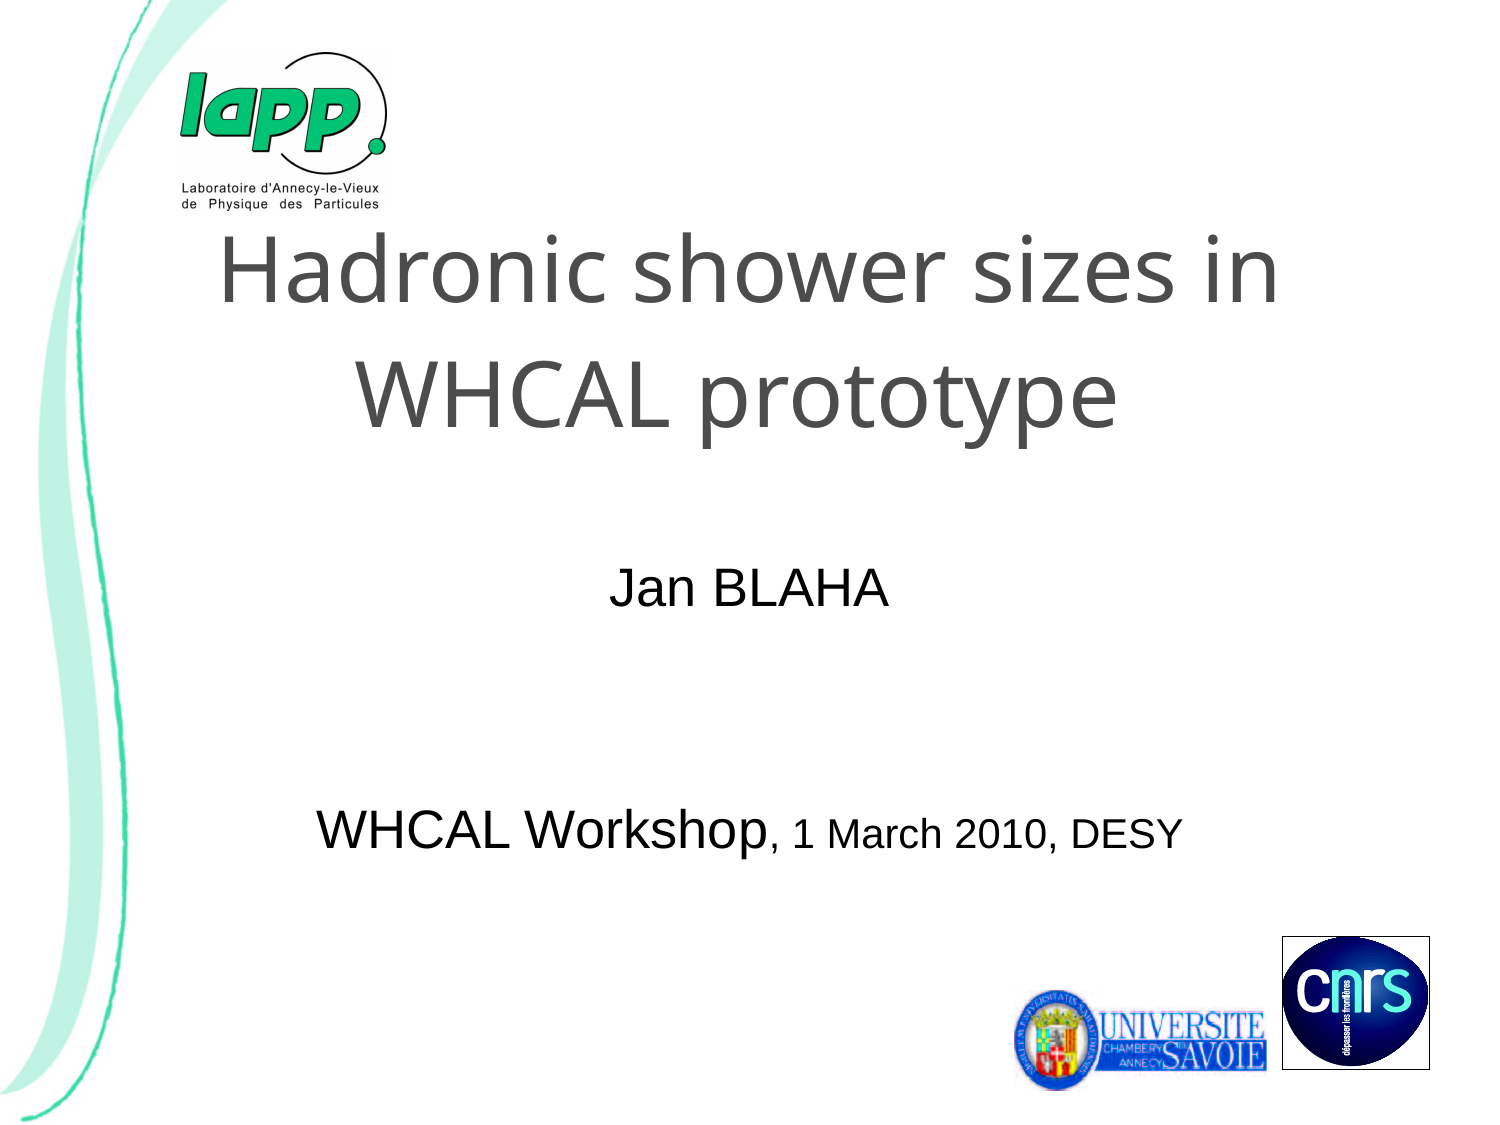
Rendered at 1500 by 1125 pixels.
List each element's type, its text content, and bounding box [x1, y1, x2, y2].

title Hadronic shower sizes in WHCAL prototype Jan BLAHA WHCAL Workshop, 1 March 2010, DESY [112, 260, 1388, 985]
picture [0, 0, 387, 1125]
picture [1014, 990, 1267, 1091]
